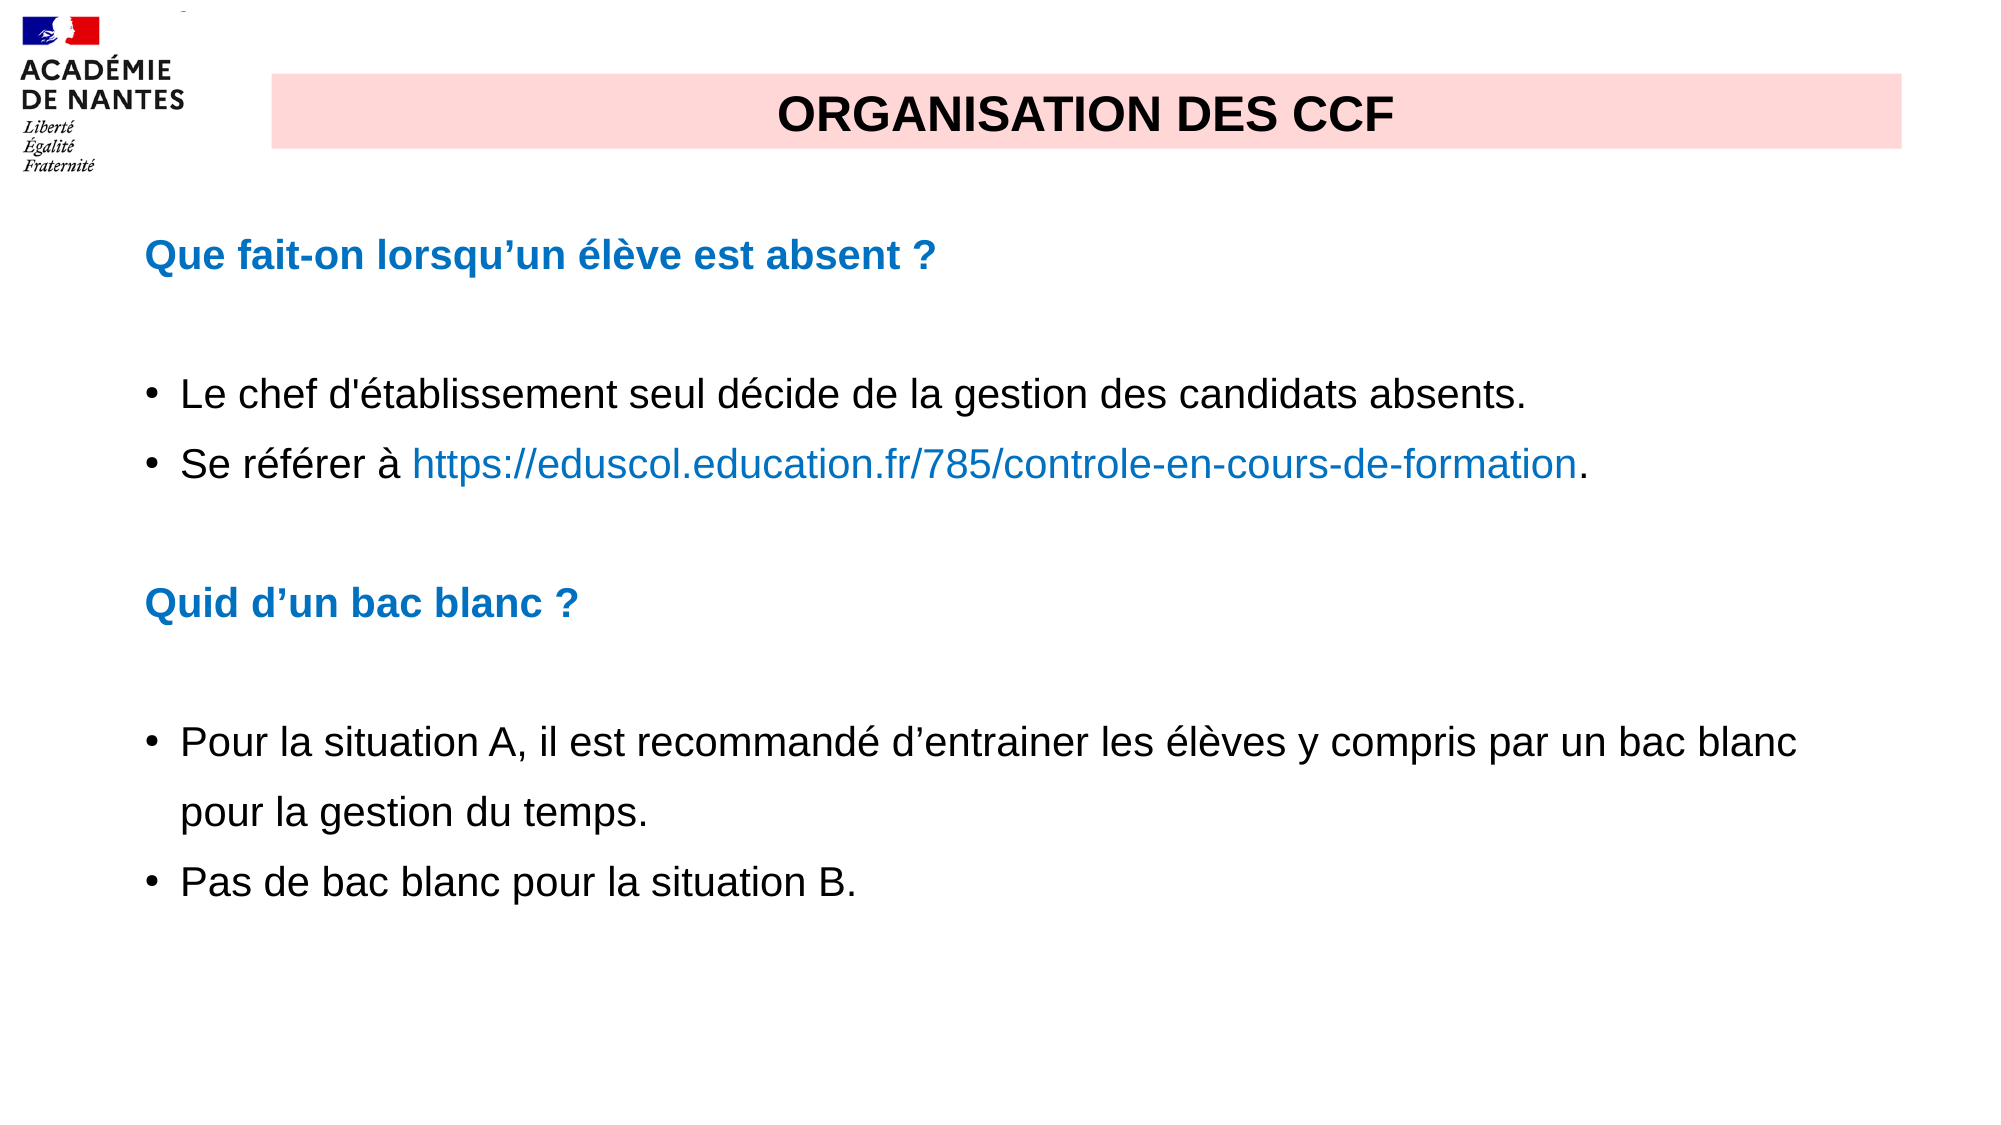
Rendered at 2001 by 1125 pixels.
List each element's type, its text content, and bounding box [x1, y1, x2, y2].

text_box ORGANISATION DES CCF [271, 73, 1902, 149]
picture [11, 11, 186, 178]
text_box Que fait-on lorsqu’un élève est absent ? Le chef d'établissement seul décide de la gestion des candidats absents. Se référer à https://eduscol.education.fr/785/controle-en-cours-de-formation. Quid d’un bac blanc ? Pour la situation A, il est recommandé d’entrainer les élèves y compris par un bac blanc pour la gestion du temps. Pas de bac blanc pour la situation B. [129, 200, 1902, 1099]
